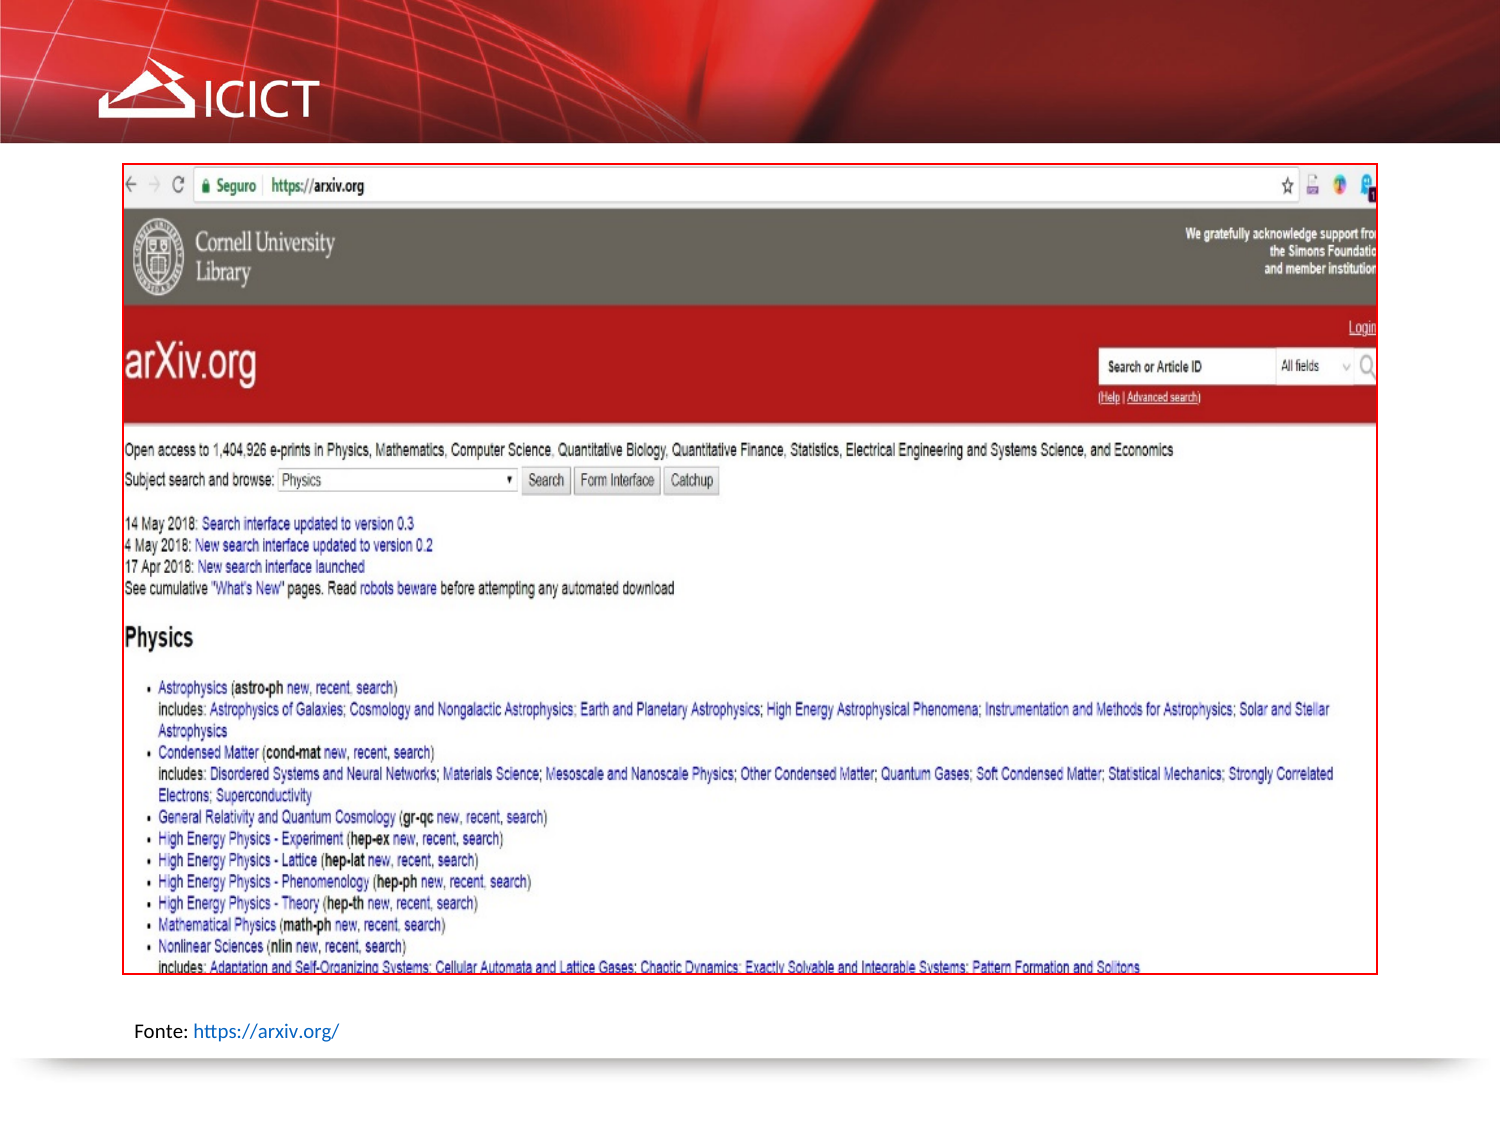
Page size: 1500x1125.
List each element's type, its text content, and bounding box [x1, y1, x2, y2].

text_box Fonte: https://arxiv.org/ [119, 1010, 409, 1051]
picture [0, 0, 1500, 1125]
